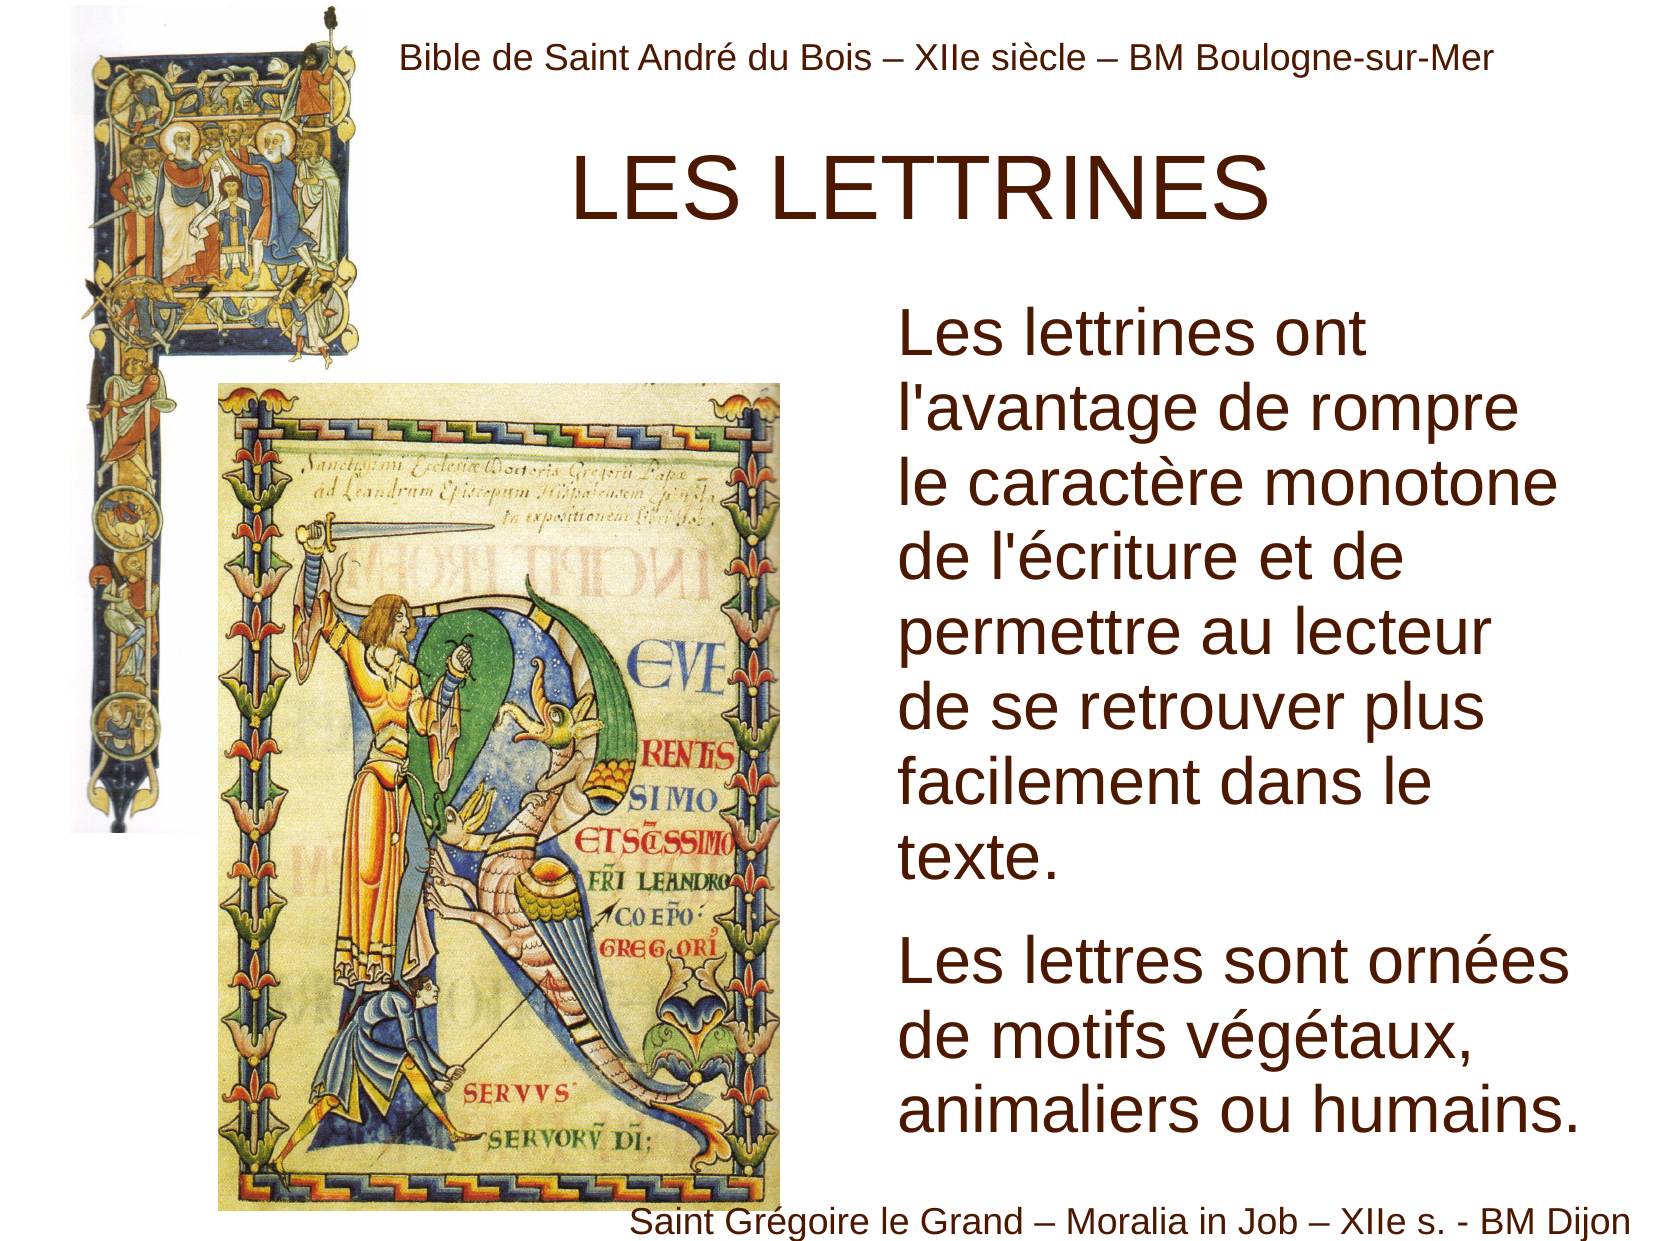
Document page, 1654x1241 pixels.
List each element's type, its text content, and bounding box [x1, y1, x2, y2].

title LES LETTRINES [367, 92, 1654, 285]
text_box Saint Grégoire le Grand – Moralia in Job – XIIe s. - BM Dijon [614, 1192, 1647, 1241]
picture [70, 5, 780, 1211]
list Les lettrines ont l'avantage de rompre le caractère monotone de l'écriture et de permettre au lecteur de se retrouver plus facilement dans le texte. Les lettres sont ornées de motifs végétaux, animaliers ou humains. [826, 295, 1583, 1192]
text_box Bible de Saint André du Bois – XIIe siècle – BM Boulogne-sur-Mer [383, 29, 1510, 87]
